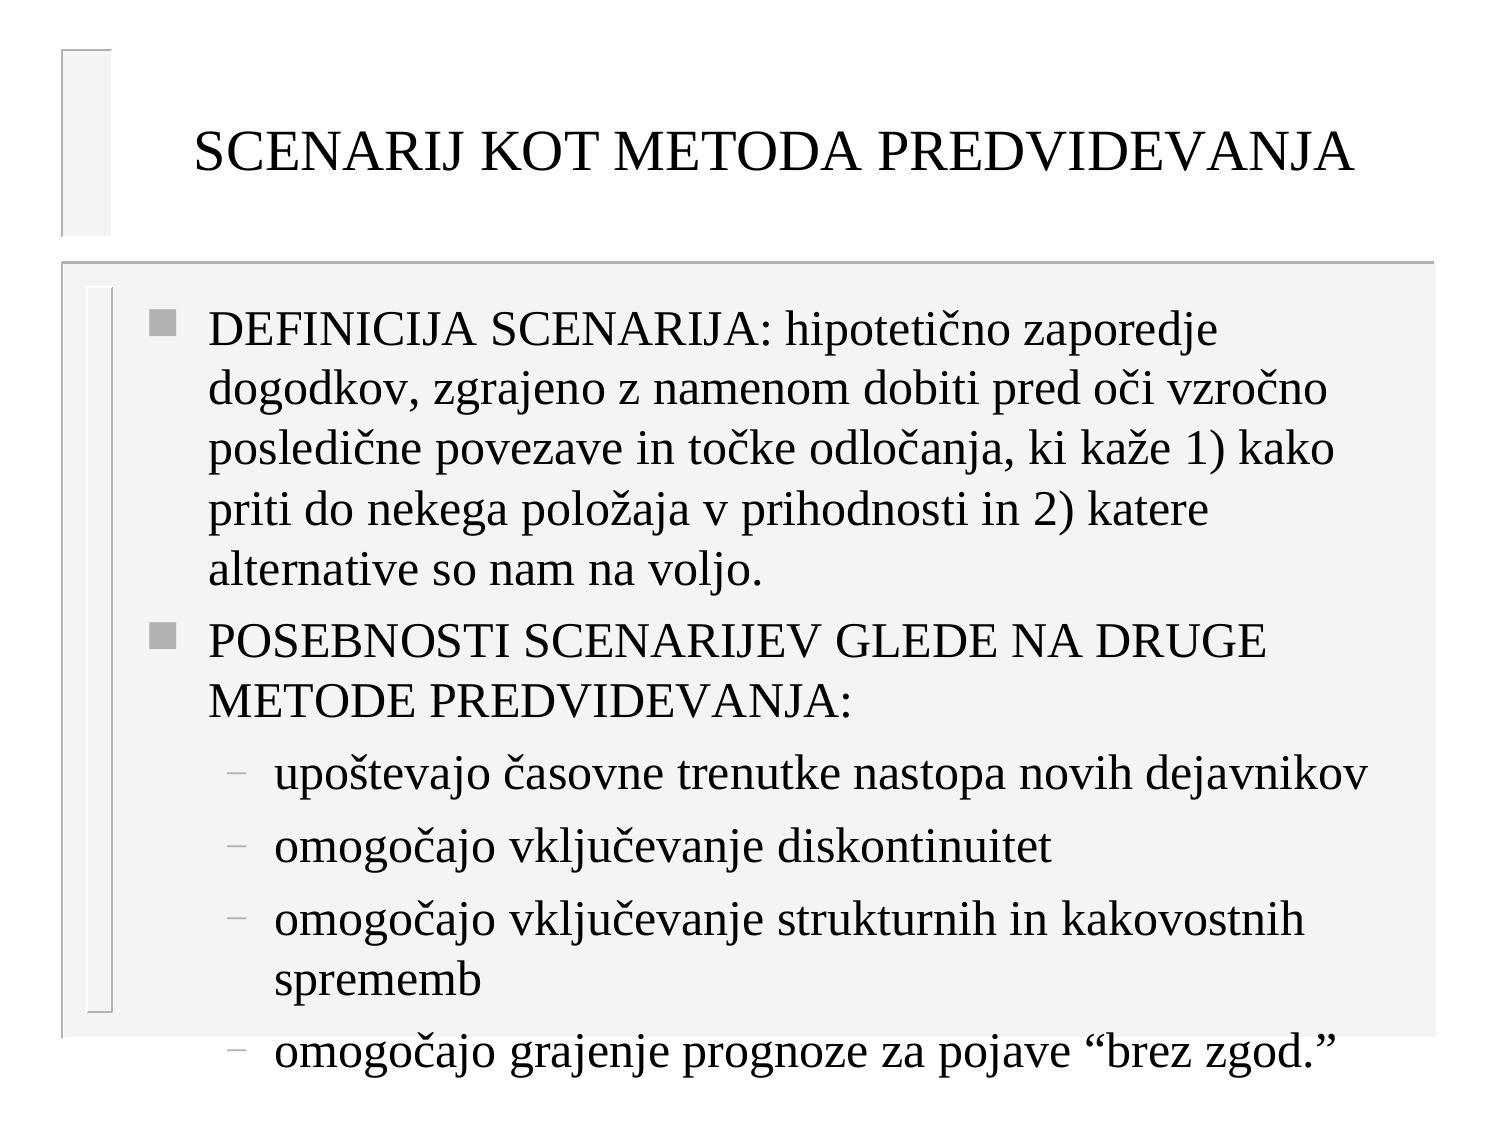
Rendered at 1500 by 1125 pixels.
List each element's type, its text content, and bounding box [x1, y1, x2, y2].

title SCENARIJ KOT METODA PREDVIDEVANJA [137, 56, 1413, 238]
list DEFINICIJA SCENARIJA: hipotetično zaporedje dogodkov, zgrajeno z namenom dobiti pred oči vzročno posledične povezave in točke odločanja, ki kaže 1) kako priti do nekega položaja v prihodnosti in 2) katere alternative so nam na voljo. POSEBNOSTI SCENARIJEV GLEDE NA DRUGE METODE PREDVIDEVANJA: upoštevajo časovne trenutke nastopa novih dejavnikov omogočajo vključevanje diskontinuitet omogočajo vključevanje strukturnih in kakovostnih sprememb omogočajo grajenje prognoze za pojave “brez zgod.” [137, 287, 1413, 1085]
